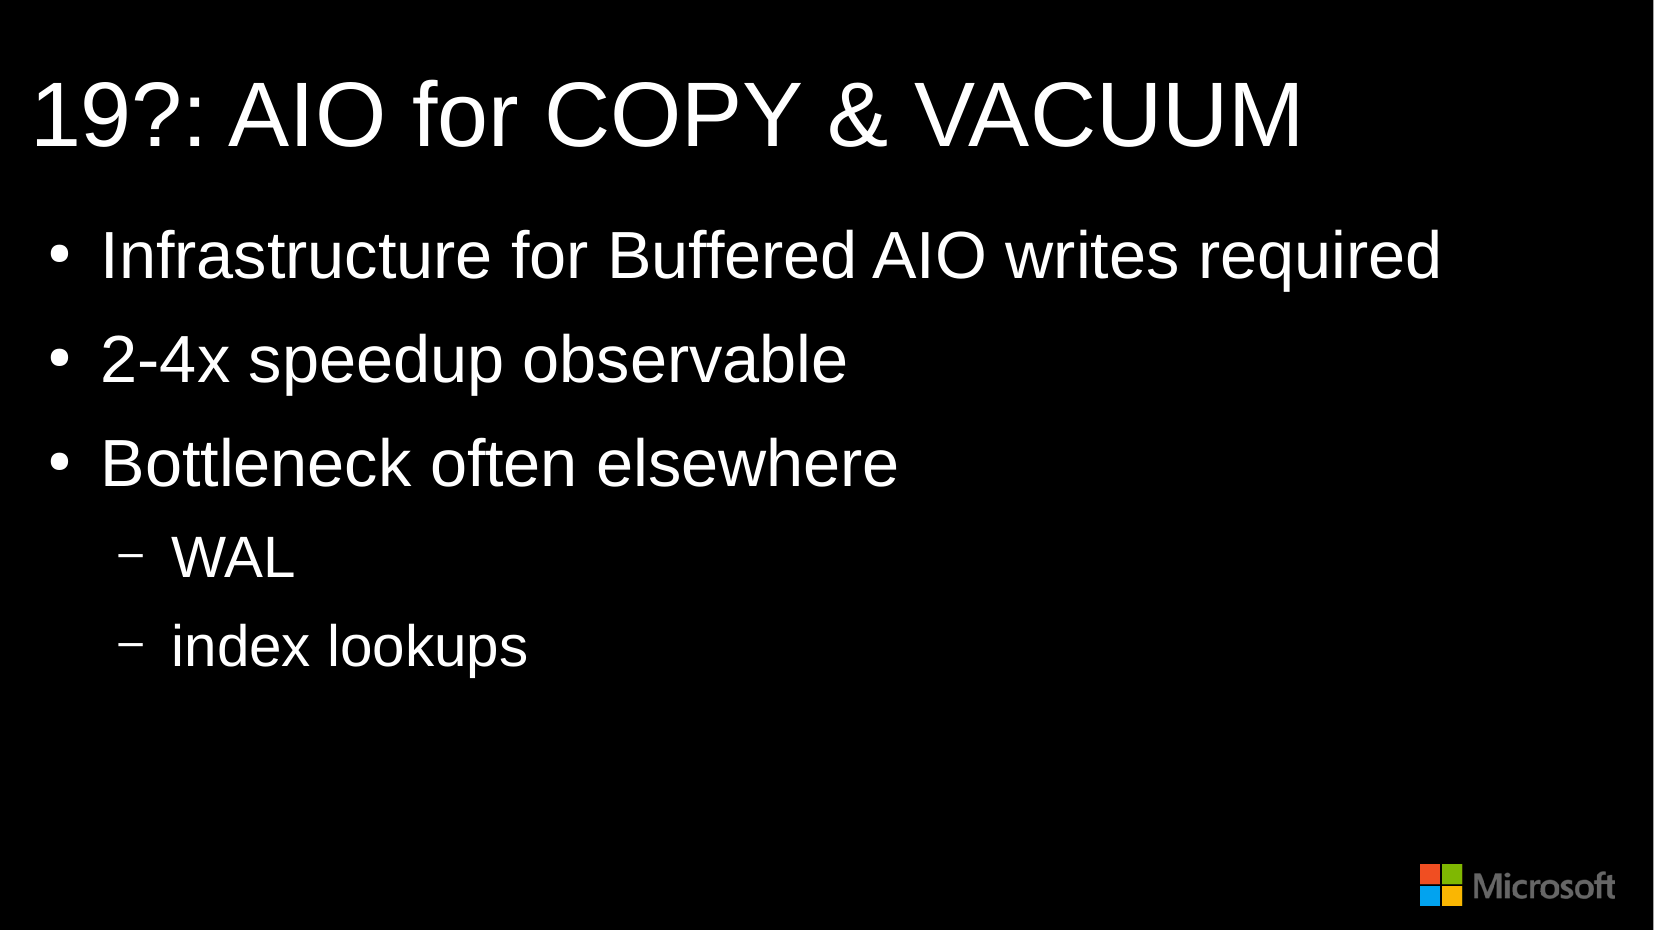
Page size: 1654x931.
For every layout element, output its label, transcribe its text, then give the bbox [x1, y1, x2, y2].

title 19?: AIO for COPY & VACUUM [30, 37, 1621, 193]
list Infrastructure for Buffered AIO writes required 2-4x speedup observable Bottleneck often elsewhere WAL index lookups [30, 217, 1621, 916]
